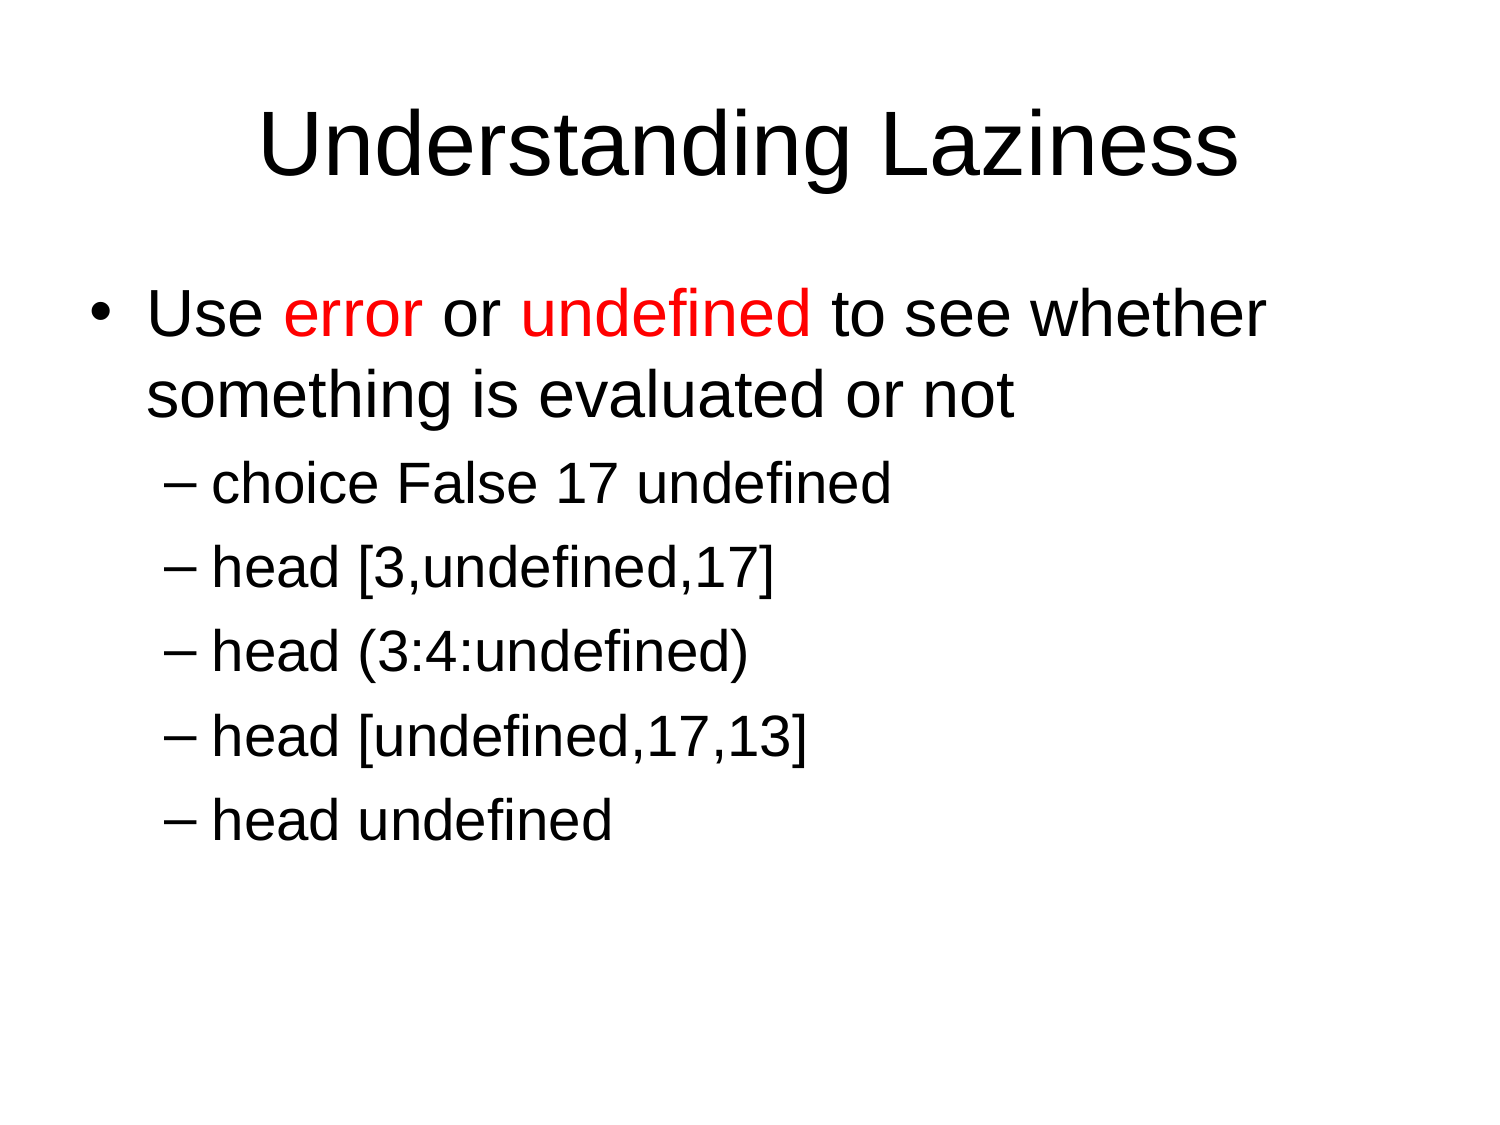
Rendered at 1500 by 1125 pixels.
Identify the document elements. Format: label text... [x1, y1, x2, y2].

list Use error or undefined to see whether something is evaluated or not choice False 17 undefined head [3,undefined,17] head (3:4:undefined) head [undefined,17,13] head undefined [75, 262, 1426, 1005]
title Understanding Laziness [75, 45, 1426, 233]
